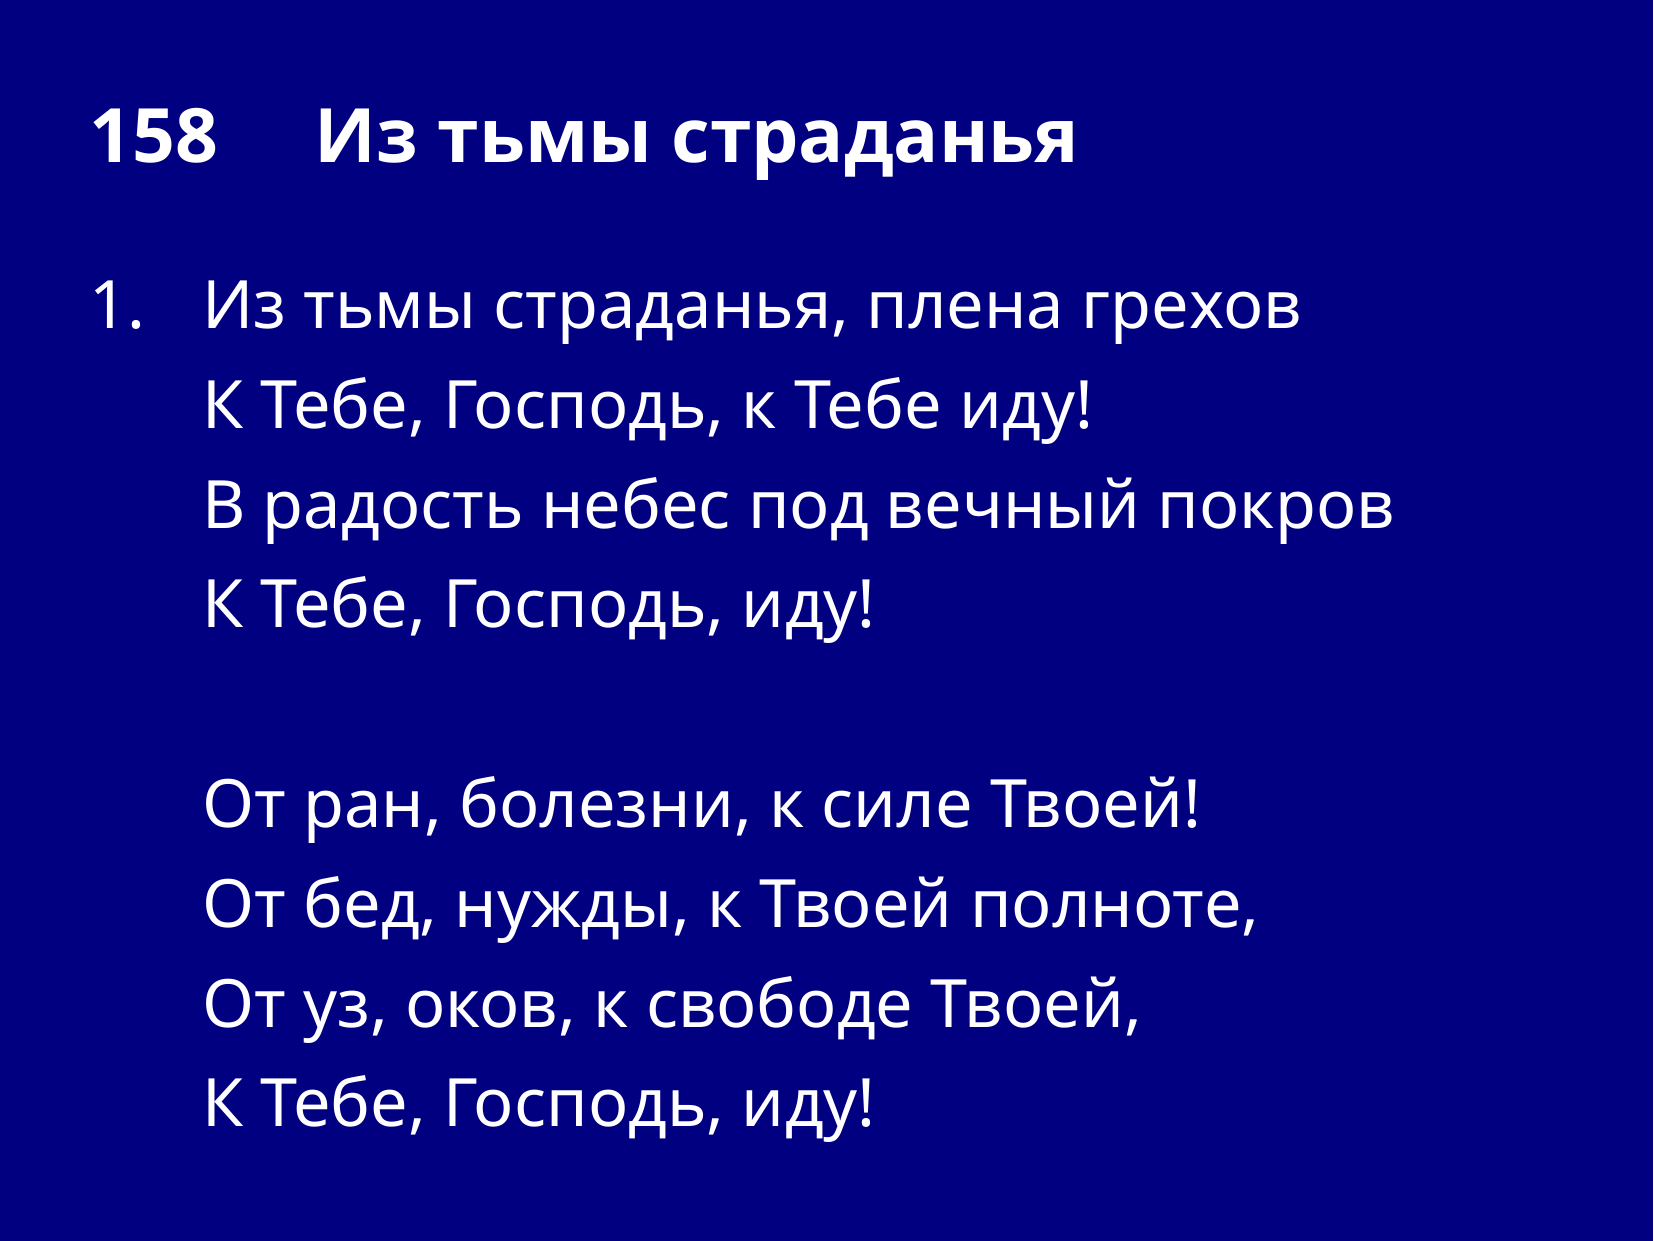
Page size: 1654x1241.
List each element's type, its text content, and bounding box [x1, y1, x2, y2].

text_box 1. Из тьмы страданья, плена грехов К Тебе, Господь, к Тебе иду! В радость небес под вечный покров К Тебе, Господь, иду! От ран, болезни, к силе Твоей! От бед, нужды, к Твоей полноте, От уз, оков, к свободе Твоей, К Тебе, Господь, иду! [75, 188, 1576, 1163]
text_box 158 Из тьмы страданья [75, 75, 1576, 188]
